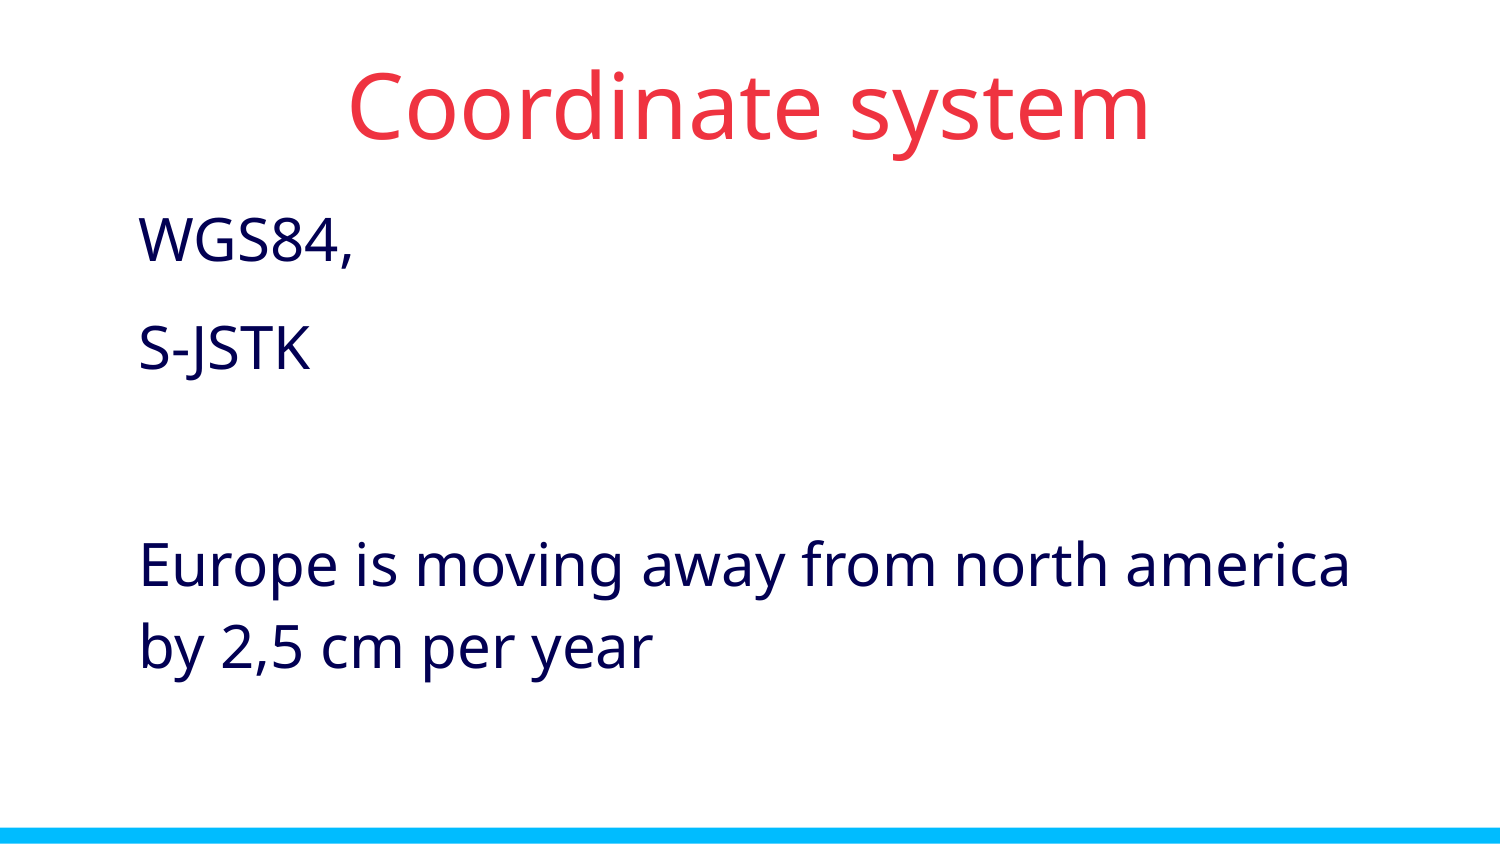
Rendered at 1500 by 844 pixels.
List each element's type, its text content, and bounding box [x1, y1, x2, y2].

list WGS84, S-JSTK Europe is moving away from north america by 2,5 cm per year [75, 197, 1425, 687]
title Coordinate system [75, 33, 1425, 175]
